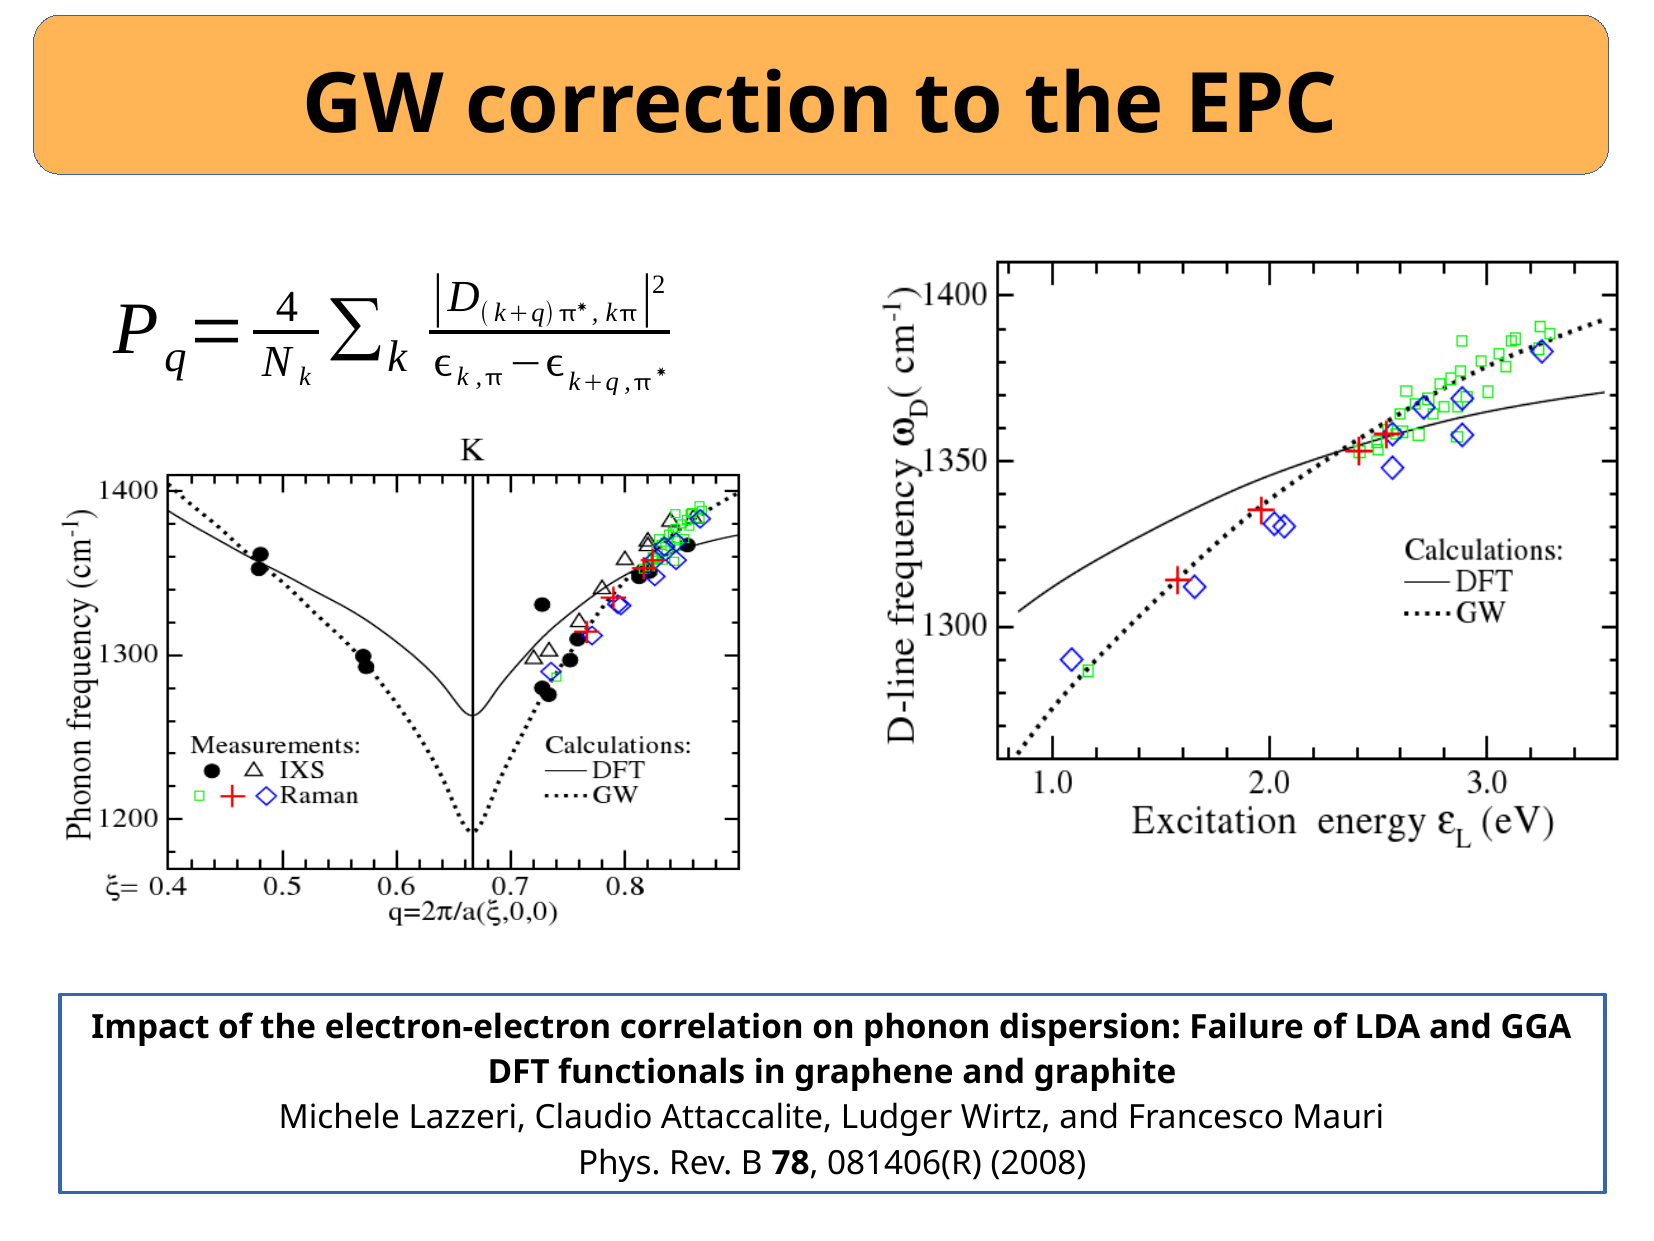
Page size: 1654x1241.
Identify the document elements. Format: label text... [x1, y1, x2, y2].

text_box Impact of the electron-electron correlation on phonon dispersion: Failure of LDA and GGA DFT functionals in graphene and graphite Michele Lazzeri, Claudio Attaccalite, Ludger Wirtz, and Francesco Mauri Phys. Rev. B 78, 081406(R) (2008) [60, 994, 1606, 1173]
title GW correction to the EPC [76, 0, 1565, 204]
text_box [1565, 15, 1609, 175]
picture [870, 218, 1622, 886]
chart [90, 270, 691, 395]
text_box [33, 15, 76, 175]
picture [45, 432, 806, 946]
